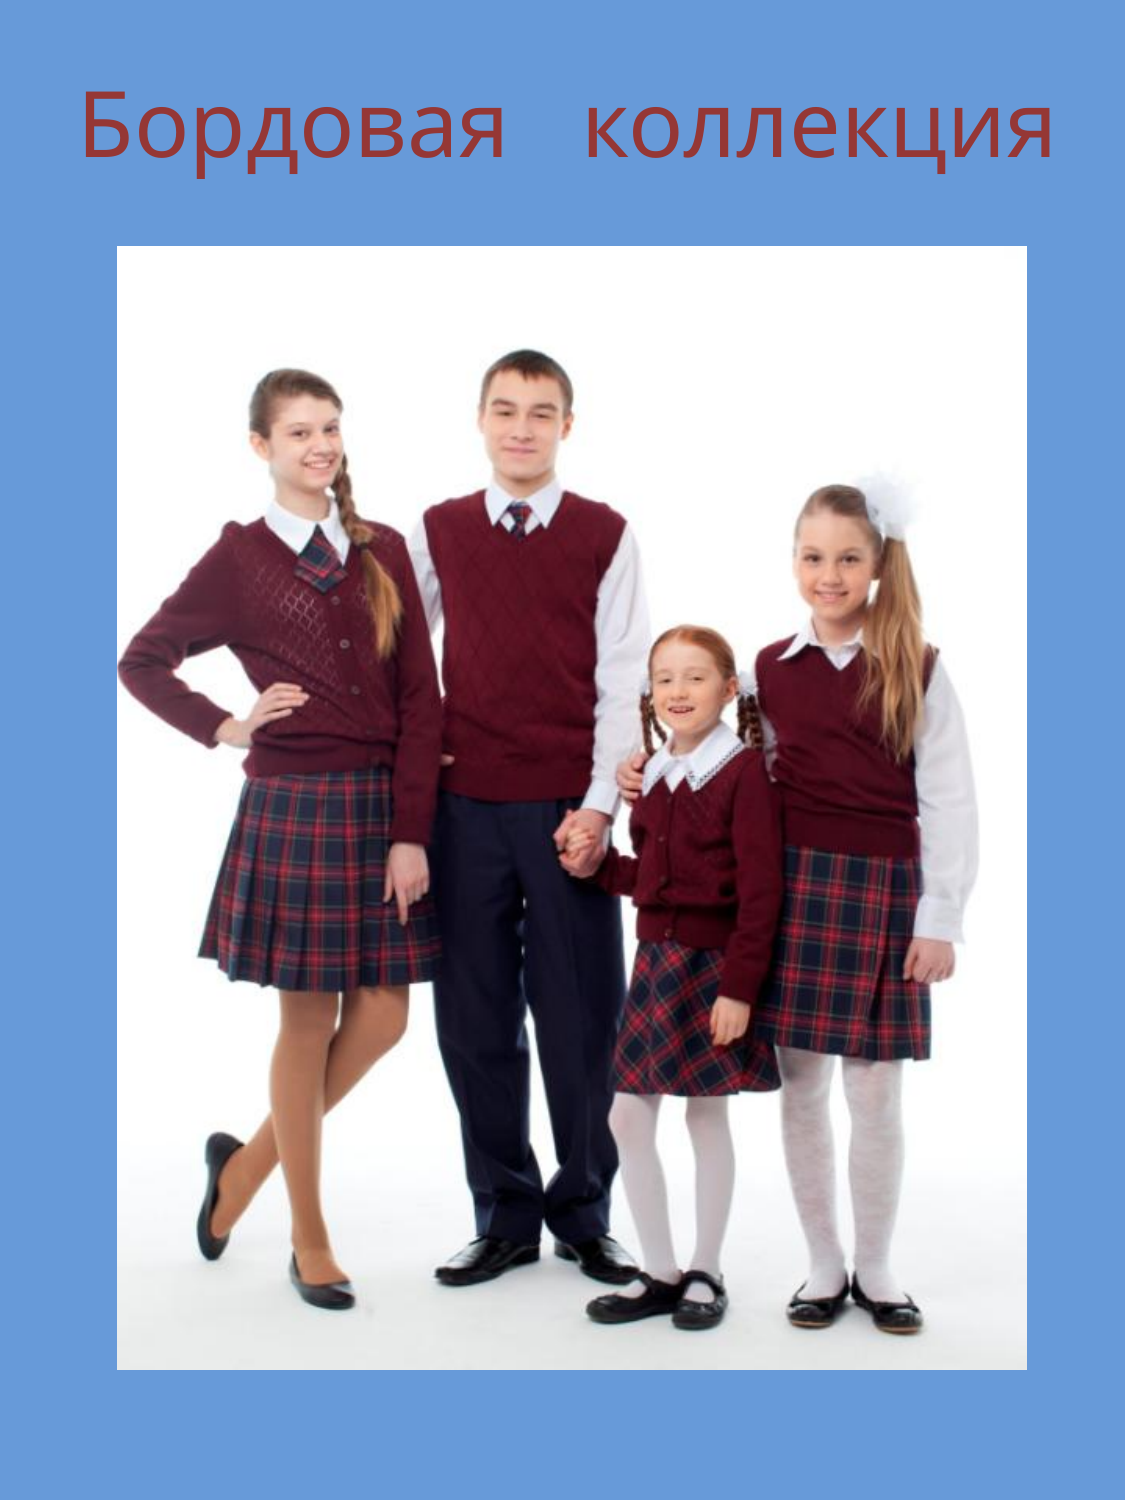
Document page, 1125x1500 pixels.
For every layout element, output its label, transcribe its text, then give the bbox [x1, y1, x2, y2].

picture [117, 246, 1027, 1370]
text_box Бордовая коллекция [46, 58, 1090, 184]
